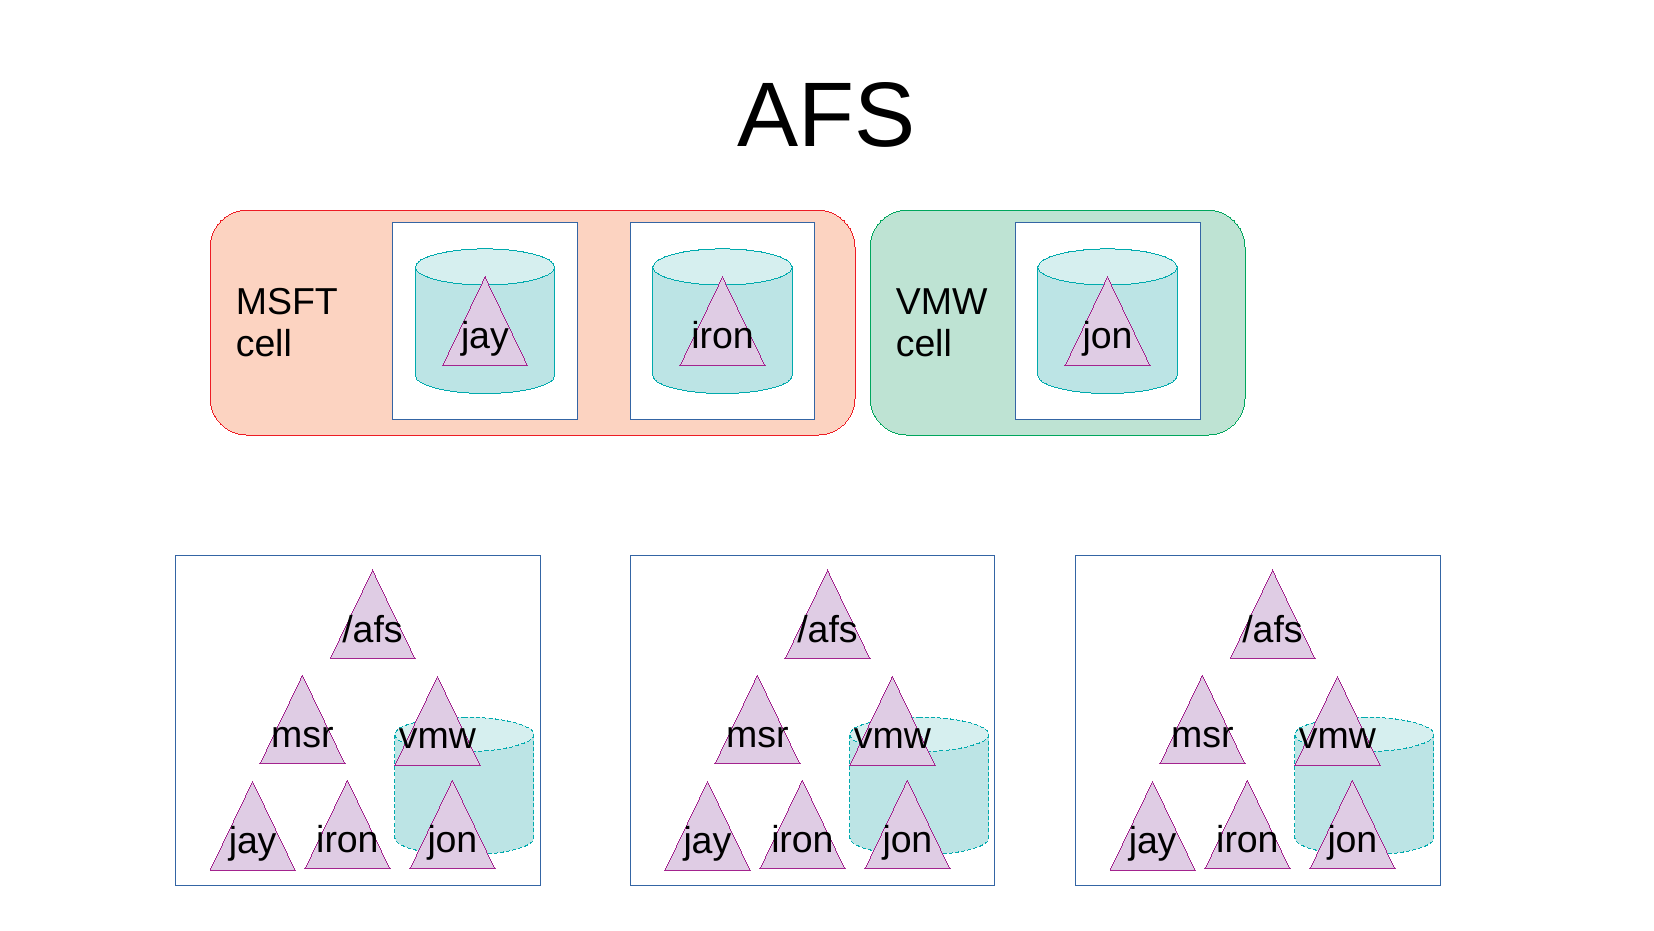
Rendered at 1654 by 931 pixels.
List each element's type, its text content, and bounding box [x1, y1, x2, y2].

text_box iron [759, 780, 846, 869]
text_box vmw [1294, 676, 1381, 766]
text_box vmw [394, 676, 481, 766]
text_box [1075, 555, 1441, 886]
text_box MSFT cell [210, 210, 856, 436]
text_box iron [304, 780, 391, 869]
text_box jay [210, 781, 296, 871]
text_box msr [714, 675, 801, 764]
text_box [630, 222, 815, 420]
text_box vmw [849, 676, 936, 766]
text_box jon [1309, 780, 1396, 869]
text_box [630, 555, 995, 886]
text_box msr [1159, 675, 1246, 764]
text_box [1015, 222, 1201, 420]
text_box iron [679, 276, 766, 366]
text_box /afs [330, 569, 416, 659]
text_box [175, 555, 541, 886]
text_box jay [1110, 781, 1196, 871]
text_box jon [864, 780, 951, 869]
text_box jay [664, 781, 751, 871]
text_box jon [409, 780, 496, 869]
text_box jon [1064, 276, 1151, 366]
title AFS [82, 37, 1571, 193]
text_box msr [259, 675, 346, 764]
text_box /afs [784, 569, 871, 659]
text_box [392, 222, 578, 420]
text_box iron [1204, 780, 1291, 869]
text_box /afs [1230, 569, 1316, 659]
text_box VMW cell [870, 210, 1246, 436]
text_box jay [442, 276, 528, 366]
